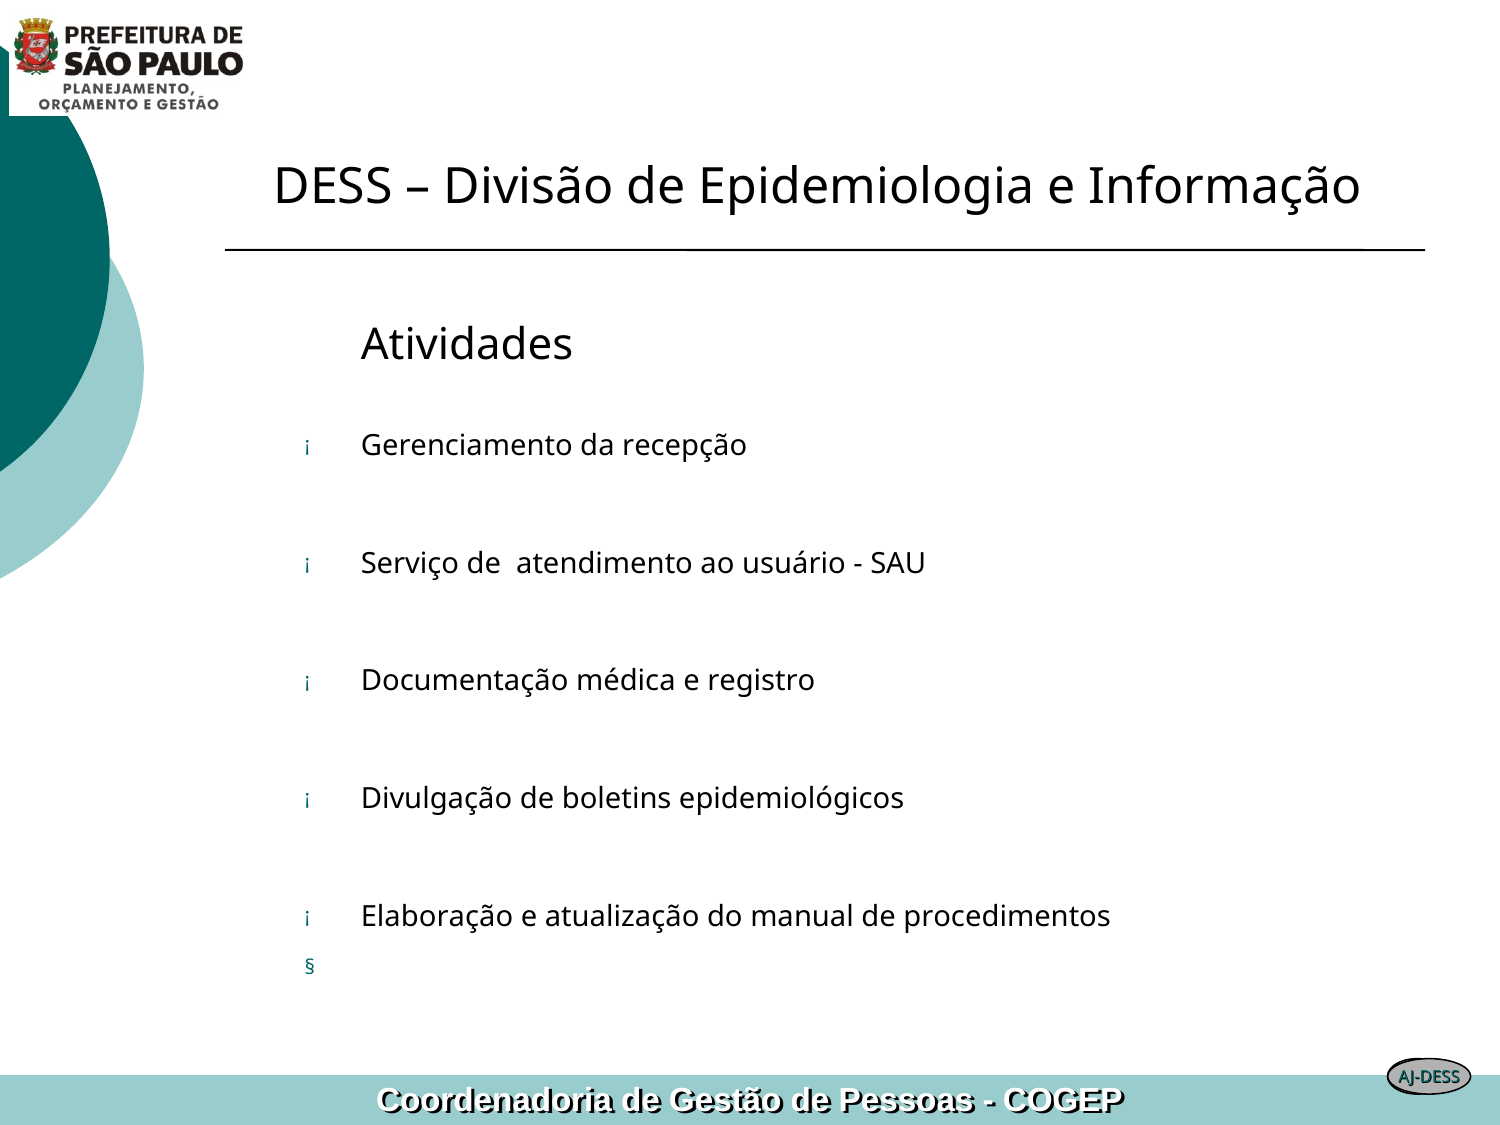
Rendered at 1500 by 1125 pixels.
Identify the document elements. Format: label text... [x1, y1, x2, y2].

list Atividades Gerenciamento da recepção Serviço de atendimento ao usuário - SAU Documentação médica e registro Divulgação de boletins epidemiológicos Elaboração e atualização do manual de procedimentos [289, 314, 1390, 972]
title DESS – Divisão de Epidemiologia e Informação [258, 85, 1413, 217]
text_box AJ-DESS [1387, 1058, 1471, 1095]
